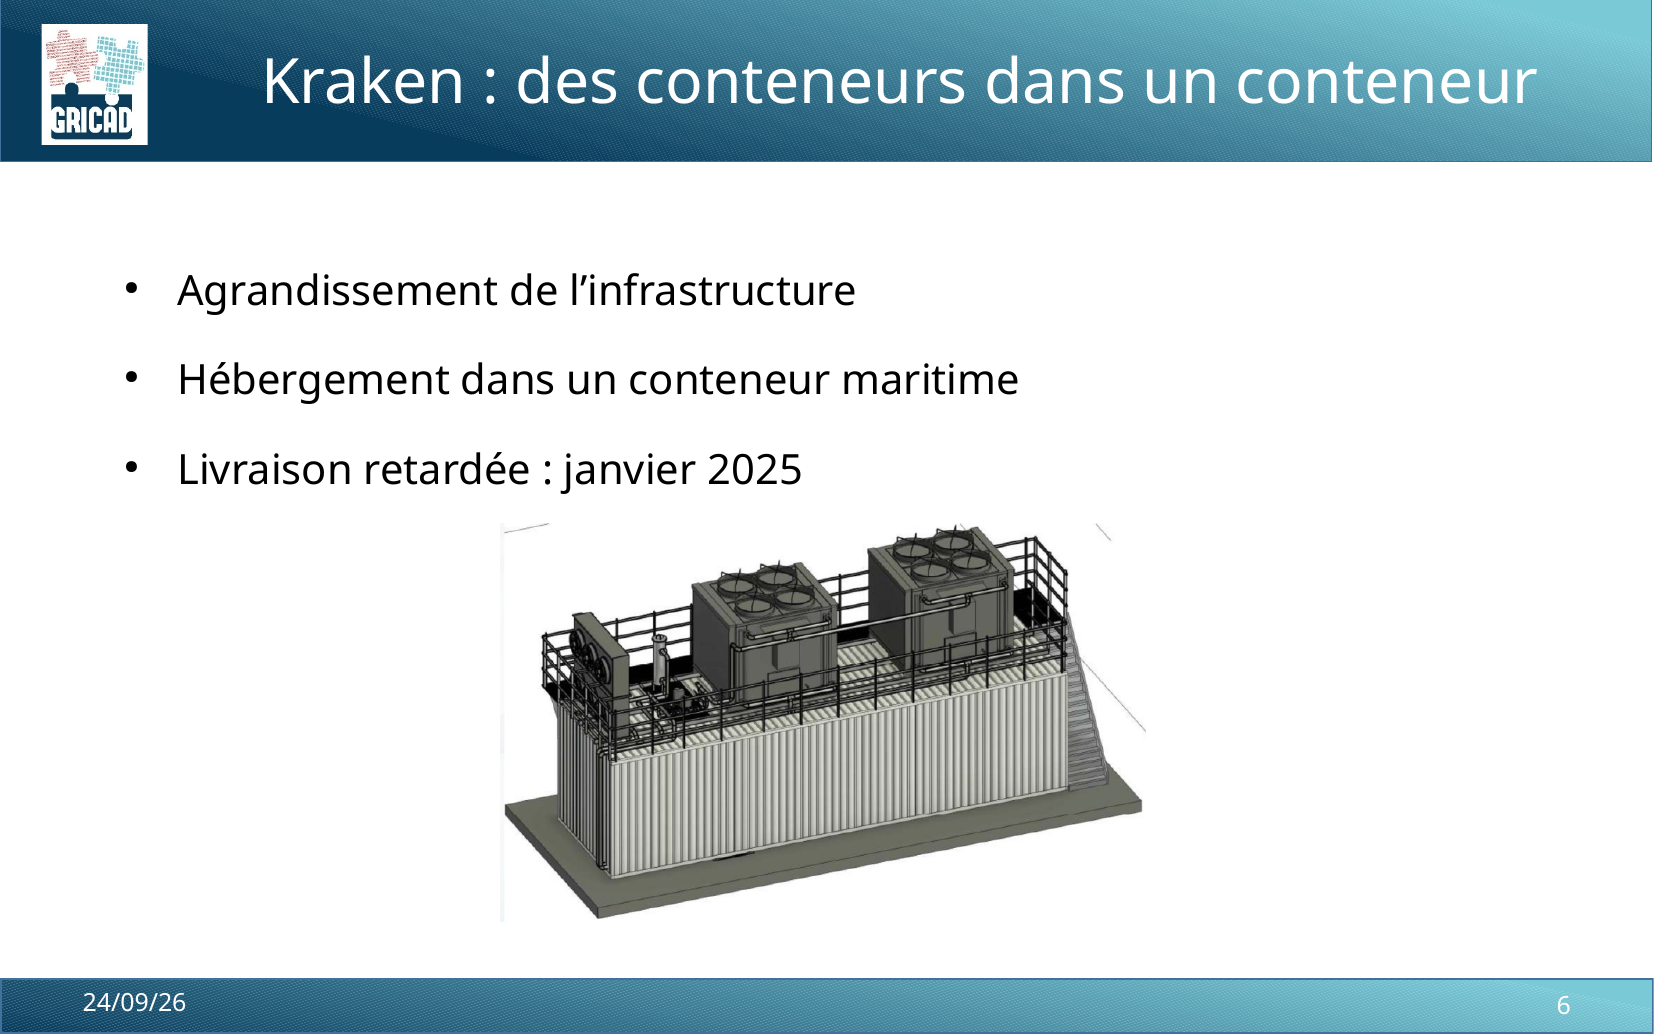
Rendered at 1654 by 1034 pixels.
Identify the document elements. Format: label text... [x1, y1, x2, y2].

picture [500, 523, 1146, 922]
list Agrandissement de l’infrastructure Hébergement dans un conteneur maritime Livraison retardée : janvier 2025 [106, 260, 1595, 860]
title Kraken : des conteneurs dans un conteneur [177, 0, 1625, 166]
